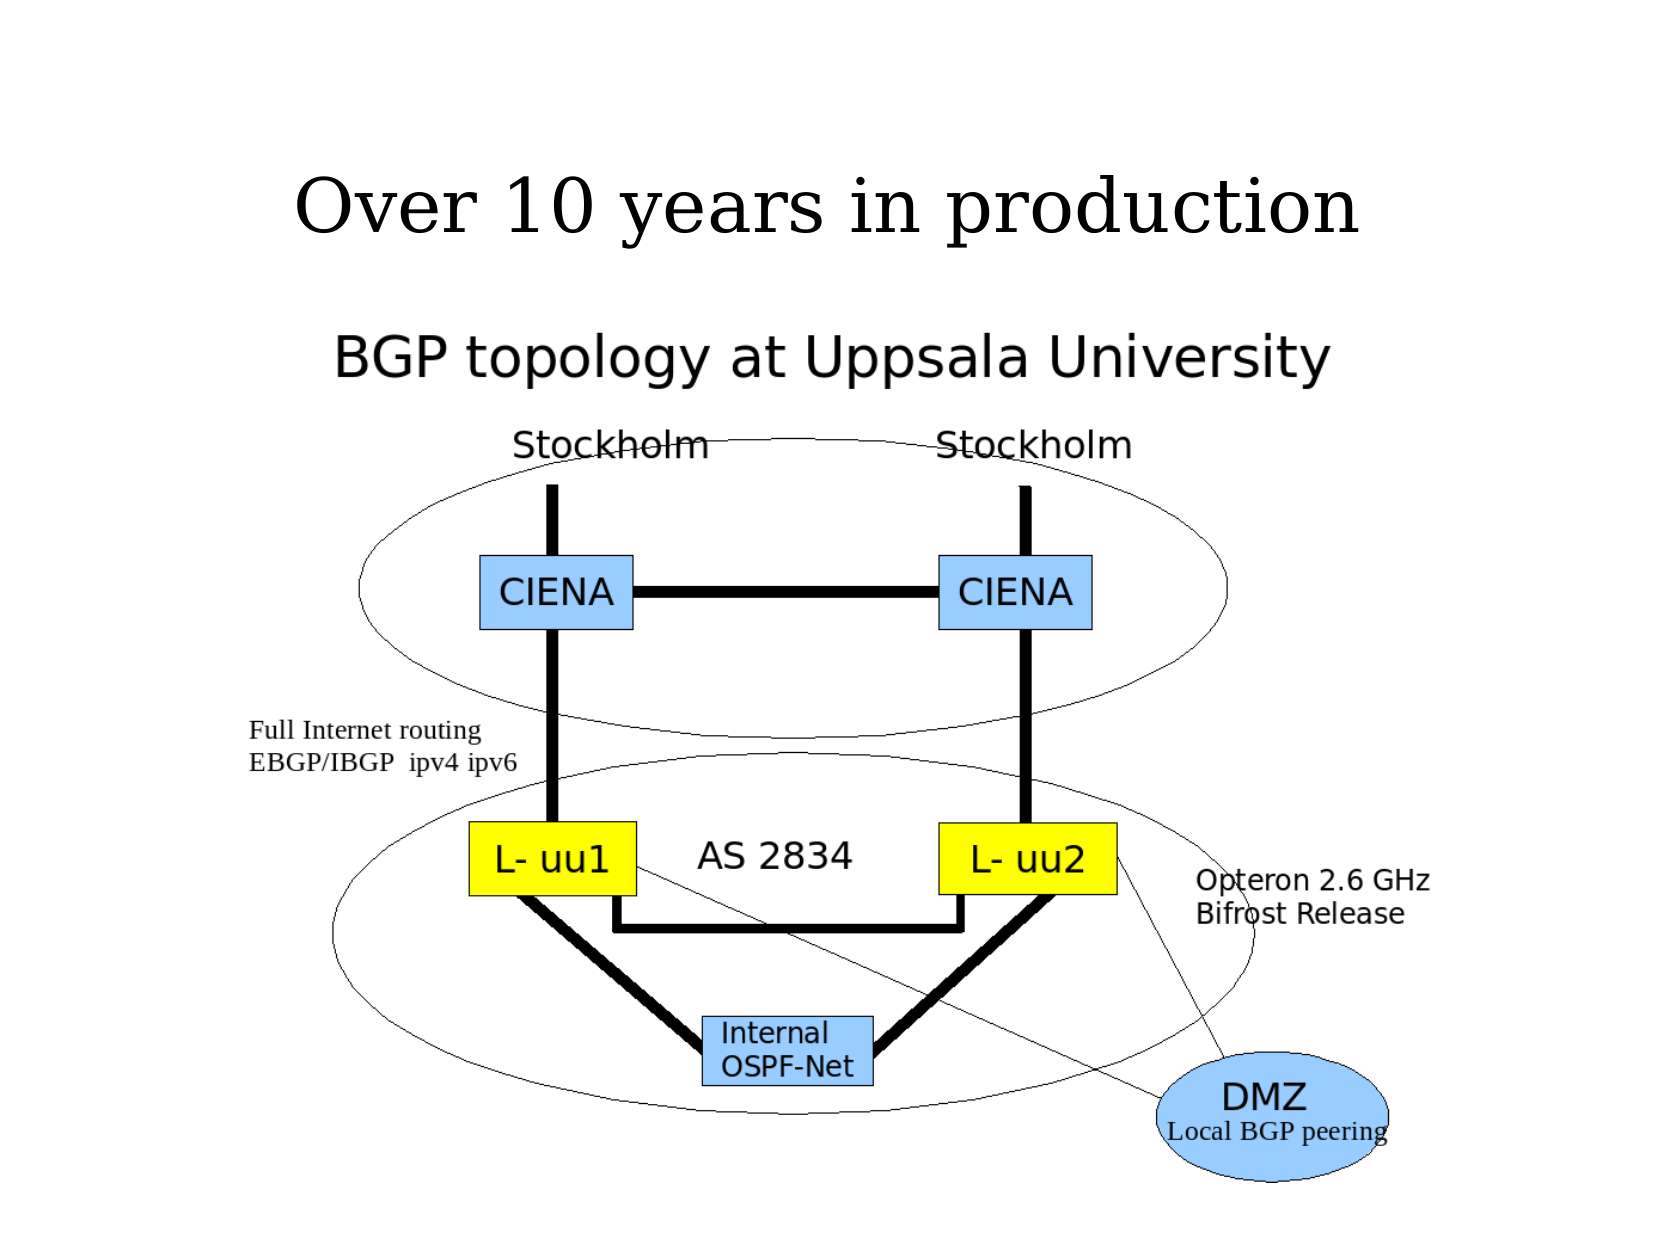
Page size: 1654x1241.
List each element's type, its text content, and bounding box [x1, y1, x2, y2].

title Over 10 years in production [121, 102, 1534, 311]
picture [238, 278, 1443, 1183]
